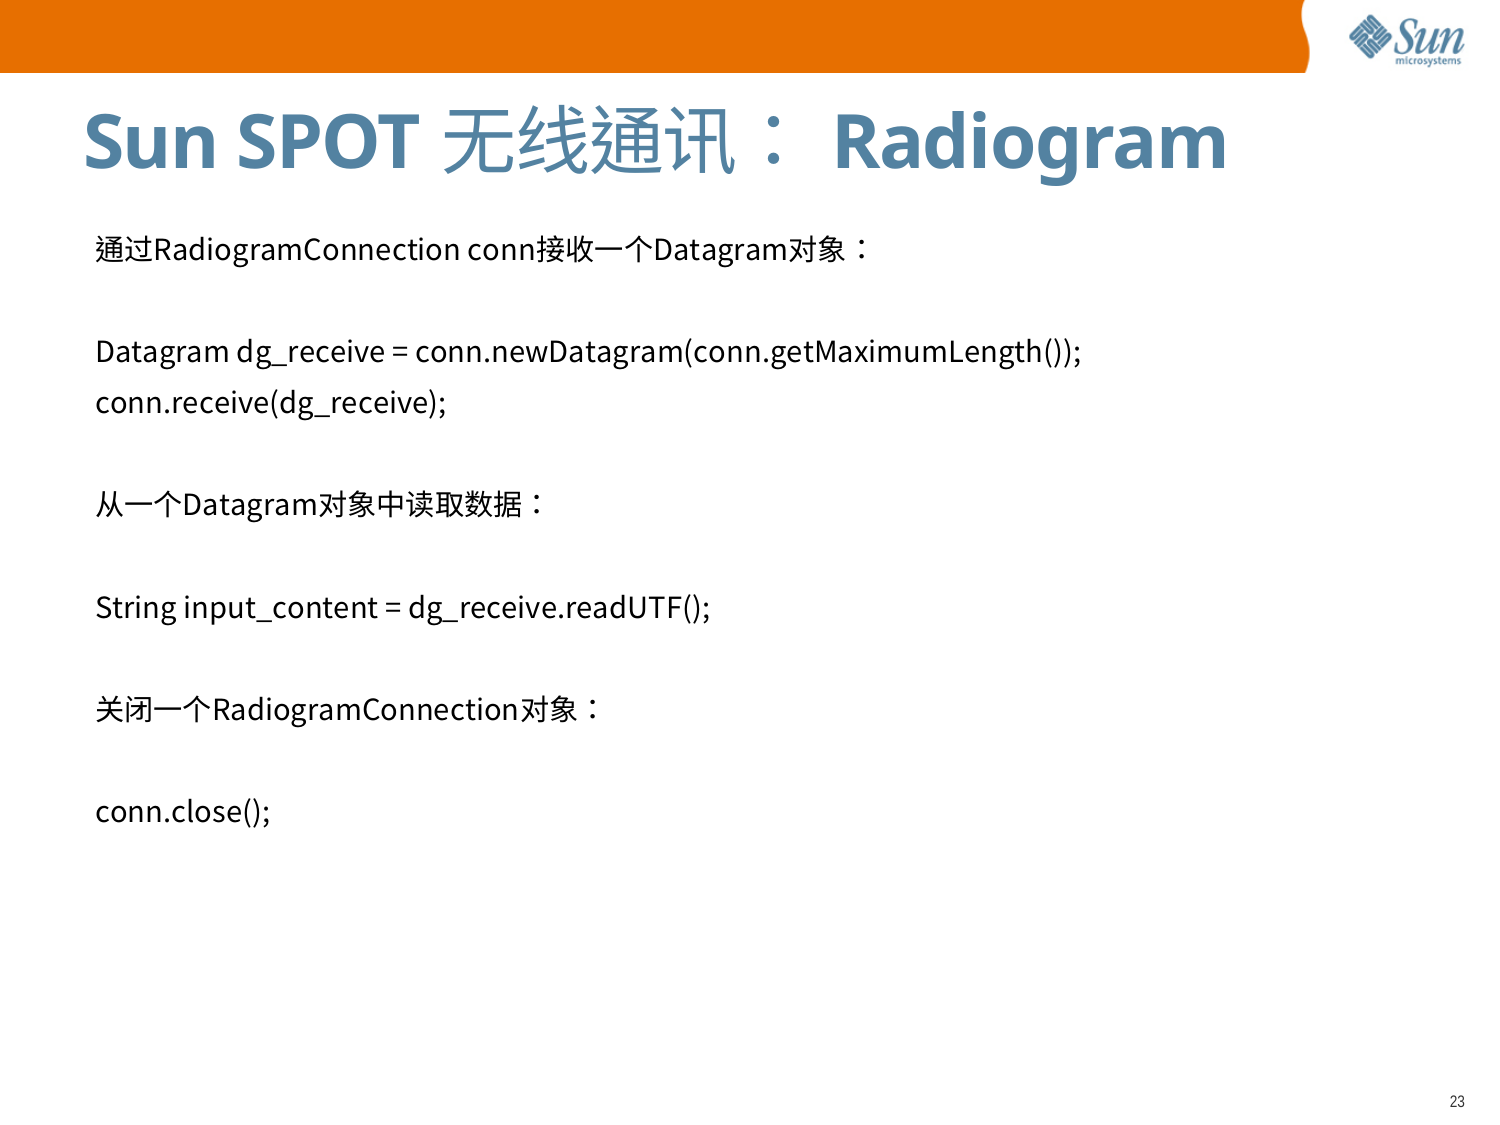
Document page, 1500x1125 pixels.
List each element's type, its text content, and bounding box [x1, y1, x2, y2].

text_box 通过RadiogramConnection conn接收一个Datagram对象： Datagram dg_receive = conn.newDatagram(conn.getMaximumLength()); conn.receive(dg_receive); 从一个Datagram对象中读取数据： String input_content = dg_receive.readUTF(); 关闭一个RadiogramConnection对象： conn.close(); [95, 231, 1480, 784]
picture [0, 0, 1500, 73]
title Sun SPOT无线通讯：Radiogram [83, 94, 1446, 199]
